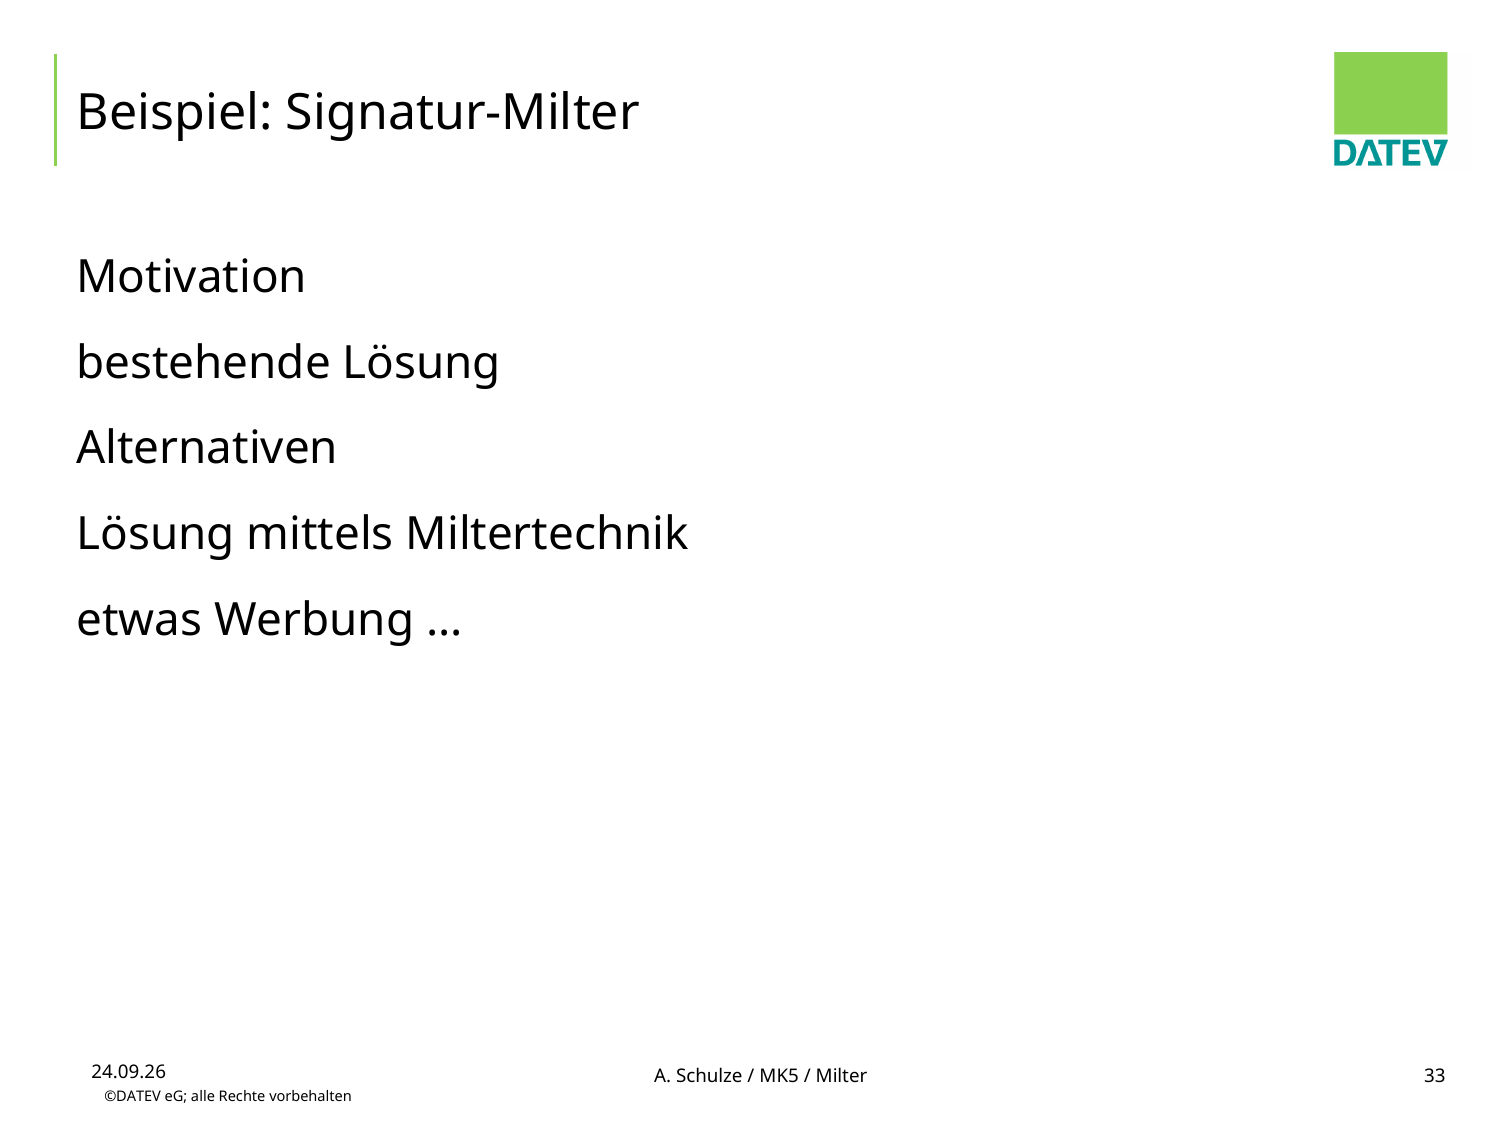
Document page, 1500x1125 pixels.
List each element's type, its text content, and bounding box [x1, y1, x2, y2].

list Motivation bestehende Lösung Alternativen Lösung mittels Miltertechnik etwas Werbung ... [76, 243, 1447, 1026]
title Beispiel: Signatur-Milter [76, 46, 1235, 174]
picture [1333, 52, 1478, 173]
